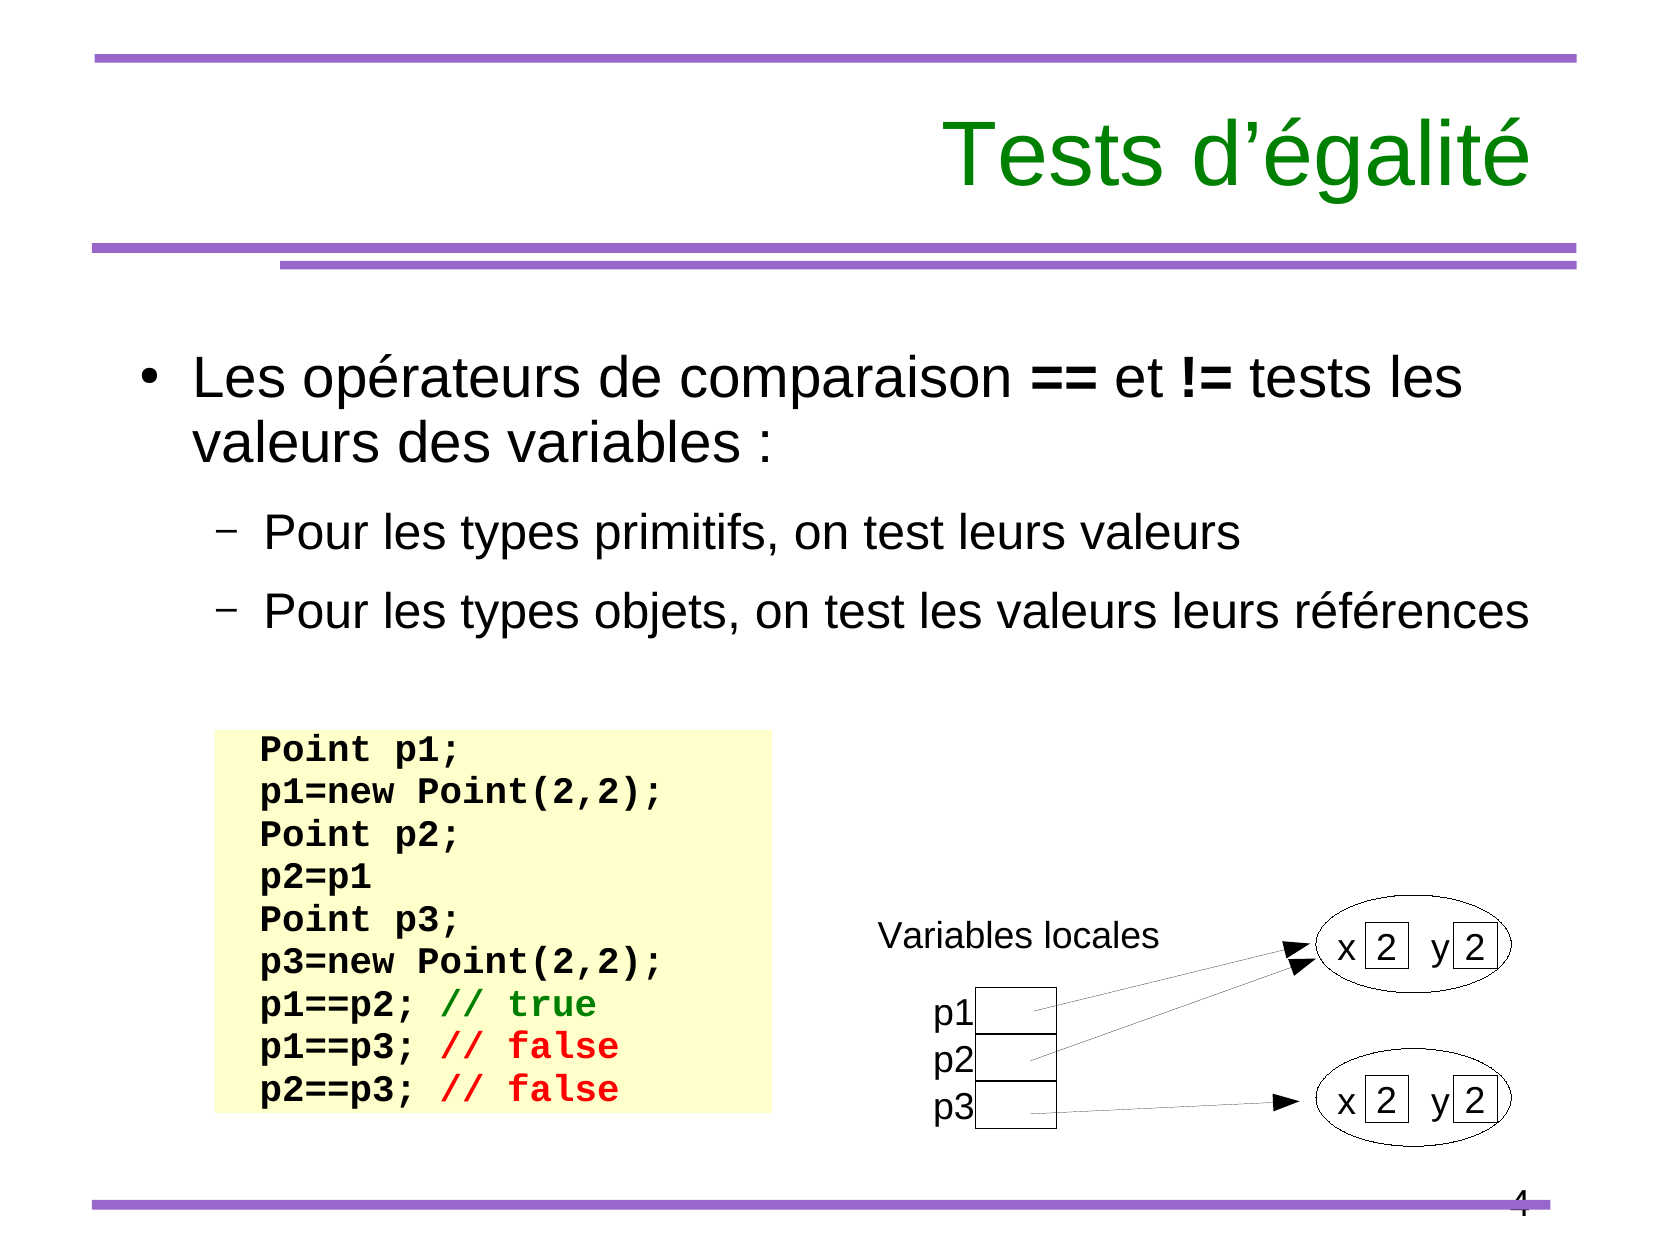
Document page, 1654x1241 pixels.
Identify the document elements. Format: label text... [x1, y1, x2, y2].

text_box y [1431, 1080, 1452, 1123]
title Tests d’égalité [121, 49, 1534, 257]
text_box x [1337, 1080, 1359, 1123]
text_box p3 [933, 1085, 975, 1128]
text_box 2 [1376, 1079, 1397, 1122]
text_box 2 [1376, 925, 1397, 969]
text_box Point p1; p1=new Point(2,2); Point p2; p2=p1 Point p3; p3=new Point(2,2); p1==p2; // true p1==p3; // false p2==p3; // false [214, 730, 772, 1113]
text_box x [1337, 926, 1359, 969]
text_box p2 [933, 1038, 975, 1081]
text_box Variables locales [877, 914, 1161, 957]
text_box y [1430, 926, 1452, 969]
list Les opérateurs de comparaison == et != tests les valeurs des variables : Pour les types primitifs, on test leurs valeurs Pour les types objets, on test les valeurs leurs références [121, 344, 1534, 747]
text_box 2 [1464, 1079, 1486, 1122]
text_box p1 [933, 990, 975, 1034]
text_box 2 [1464, 925, 1486, 969]
